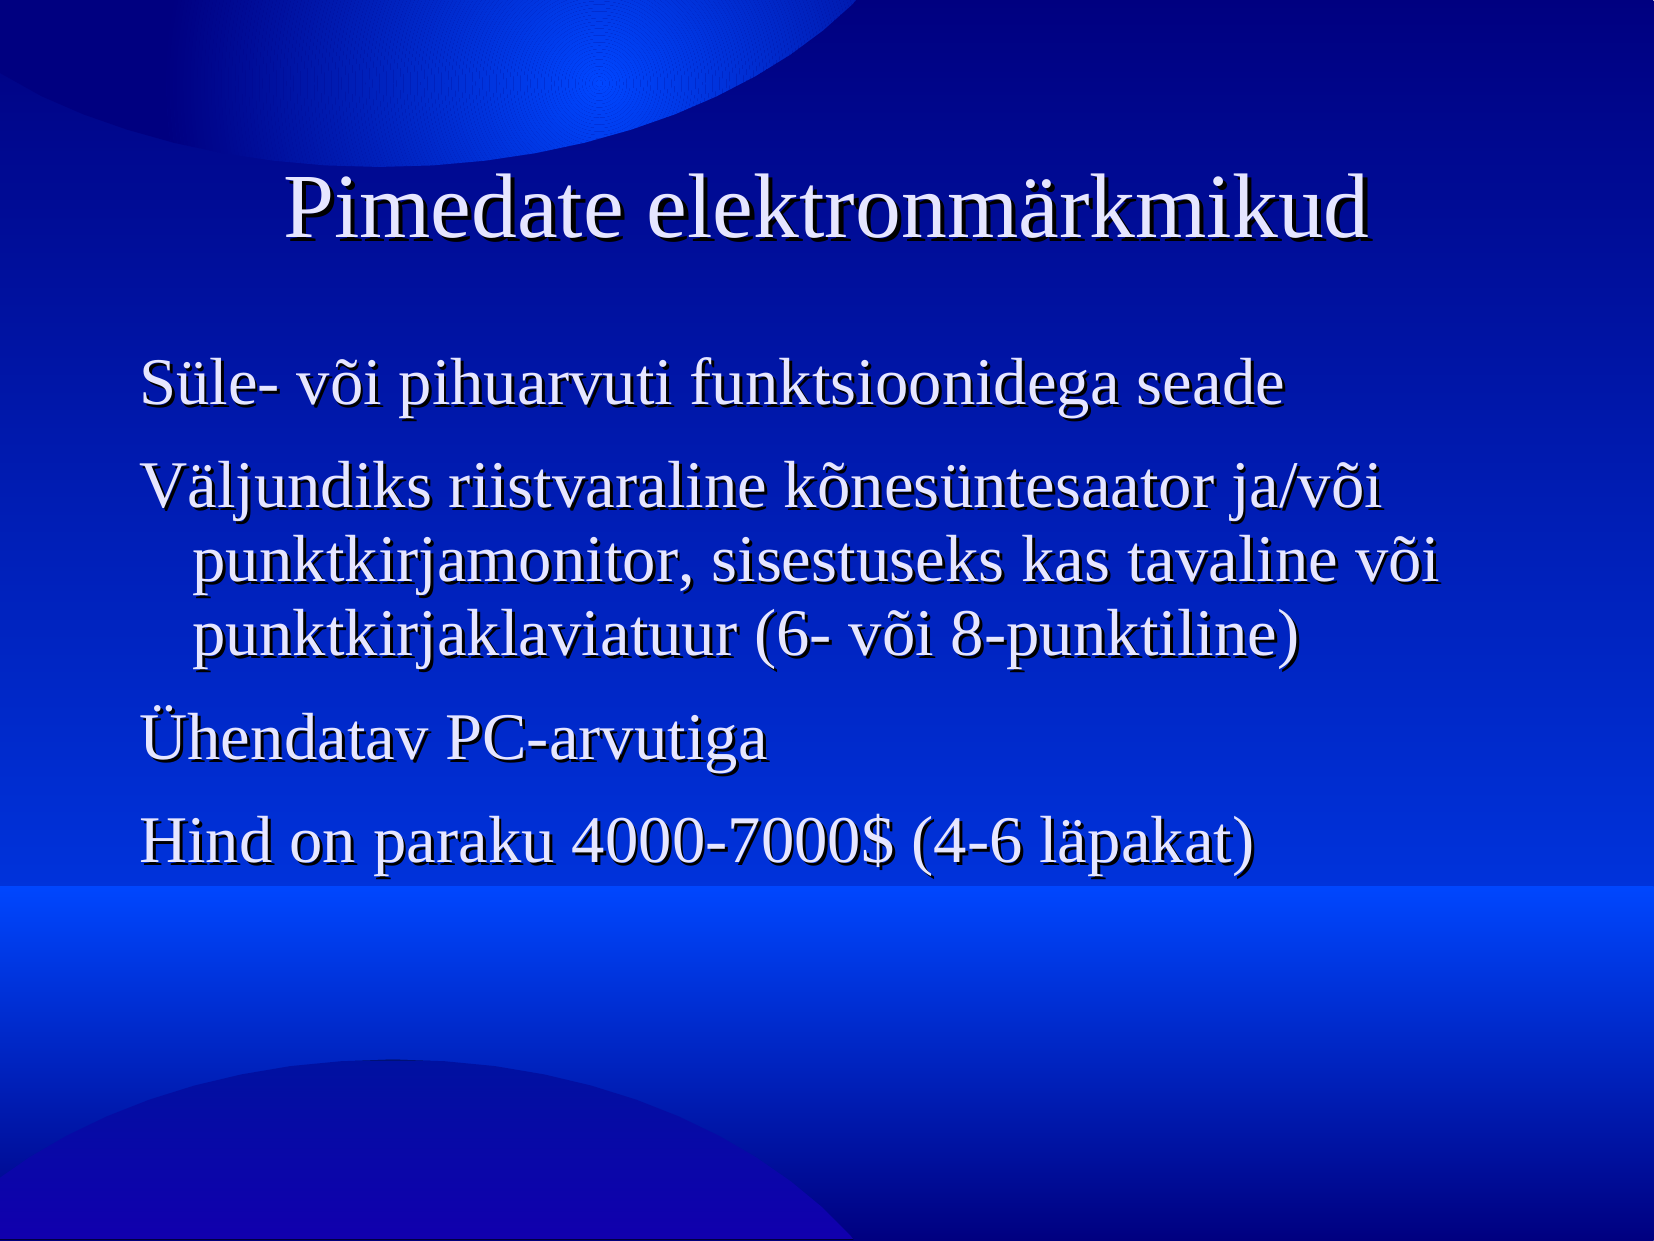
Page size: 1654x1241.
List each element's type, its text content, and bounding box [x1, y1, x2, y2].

list Süle- või pihuarvuti funktsioonidega seade Väljundiks riistvaraline kõnesüntesaator ja/või punktkirjamonitor, sisestuseks kas tavaline või punktkirjaklaviatuur (6- või 8-punktiline) Ühendatav PC-arvutiga Hind on paraku 4000-7000$ (4-6 läpakat) [121, 344, 1534, 1127]
title Pimedate elektronmärkmikud [121, 102, 1534, 311]
